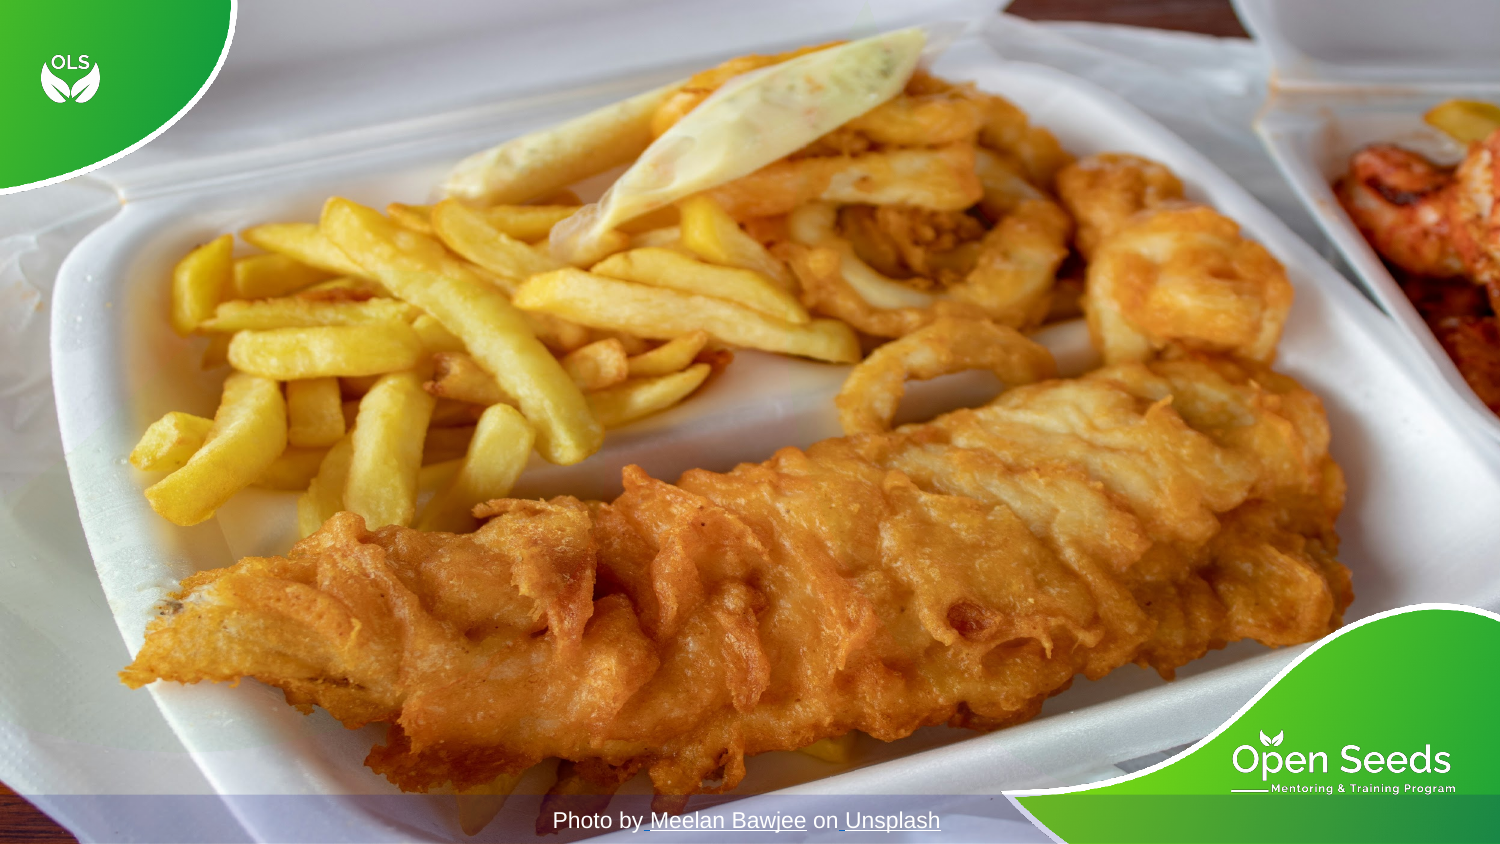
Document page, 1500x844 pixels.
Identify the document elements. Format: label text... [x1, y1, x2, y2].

picture [0, 0, 1500, 794]
text_box Photo by Meelan Bawjee on Unsplash [0, 794, 1500, 844]
